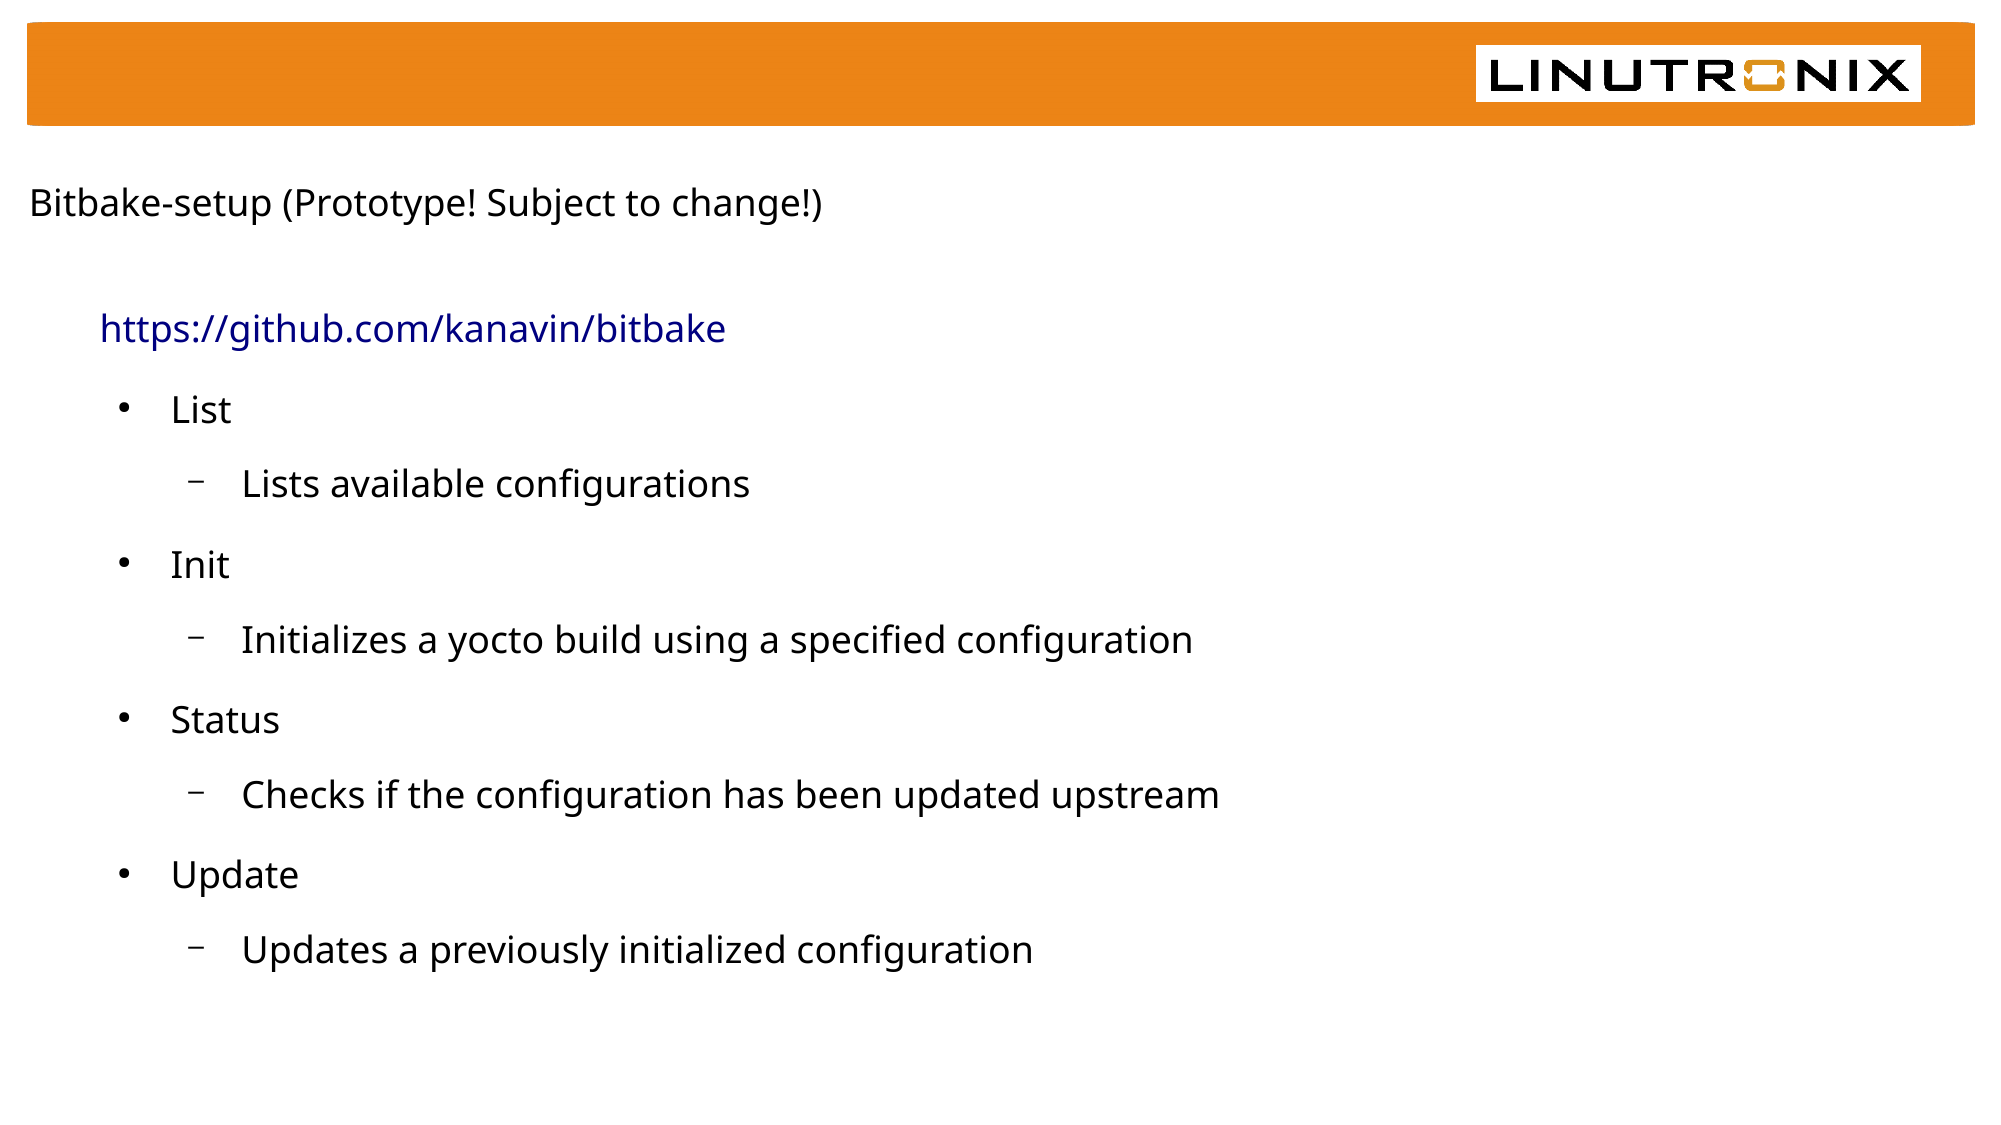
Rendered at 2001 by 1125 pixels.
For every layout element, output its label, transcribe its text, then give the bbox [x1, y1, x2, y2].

list https://github.com/kanavin/bitbake List Lists available configurations Init Initializes a yocto build using a specified configuration Status Checks if the configuration has been updated upstream Update Updates a previously initialized configuration [99, 302, 1900, 1005]
picture [27, 22, 1975, 126]
title Bitbake-setup (Prototype! Subject to change!) [28, 137, 1975, 268]
